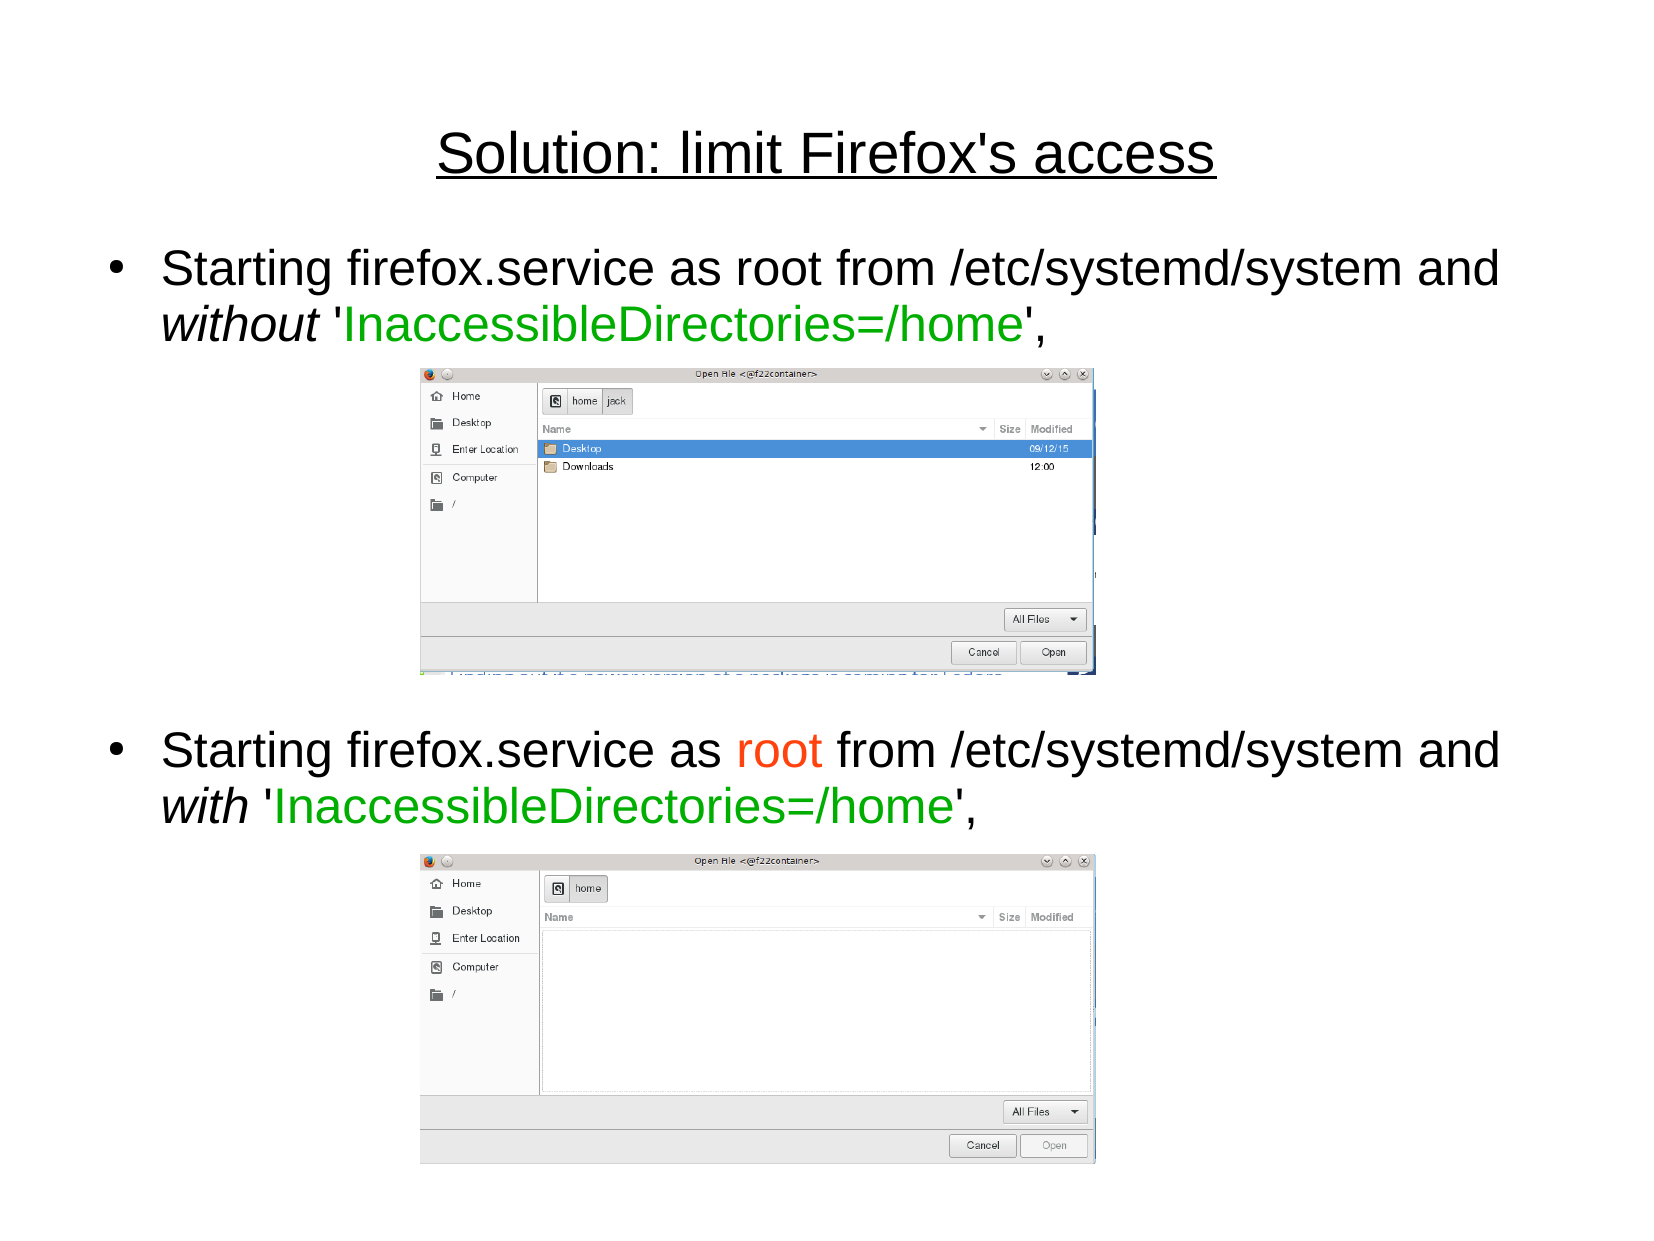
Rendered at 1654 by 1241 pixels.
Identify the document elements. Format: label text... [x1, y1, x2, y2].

title Solution: limit Firefox's access [82, 49, 1571, 257]
list Starting firefox.service as root from /etc/systemd/system and without 'InaccessibleDirectories=/home', Starting firefox.service as root from /etc/systemd/system and with 'InaccessibleDirectories=/home', [90, 240, 1578, 960]
picture [420, 854, 1096, 1164]
